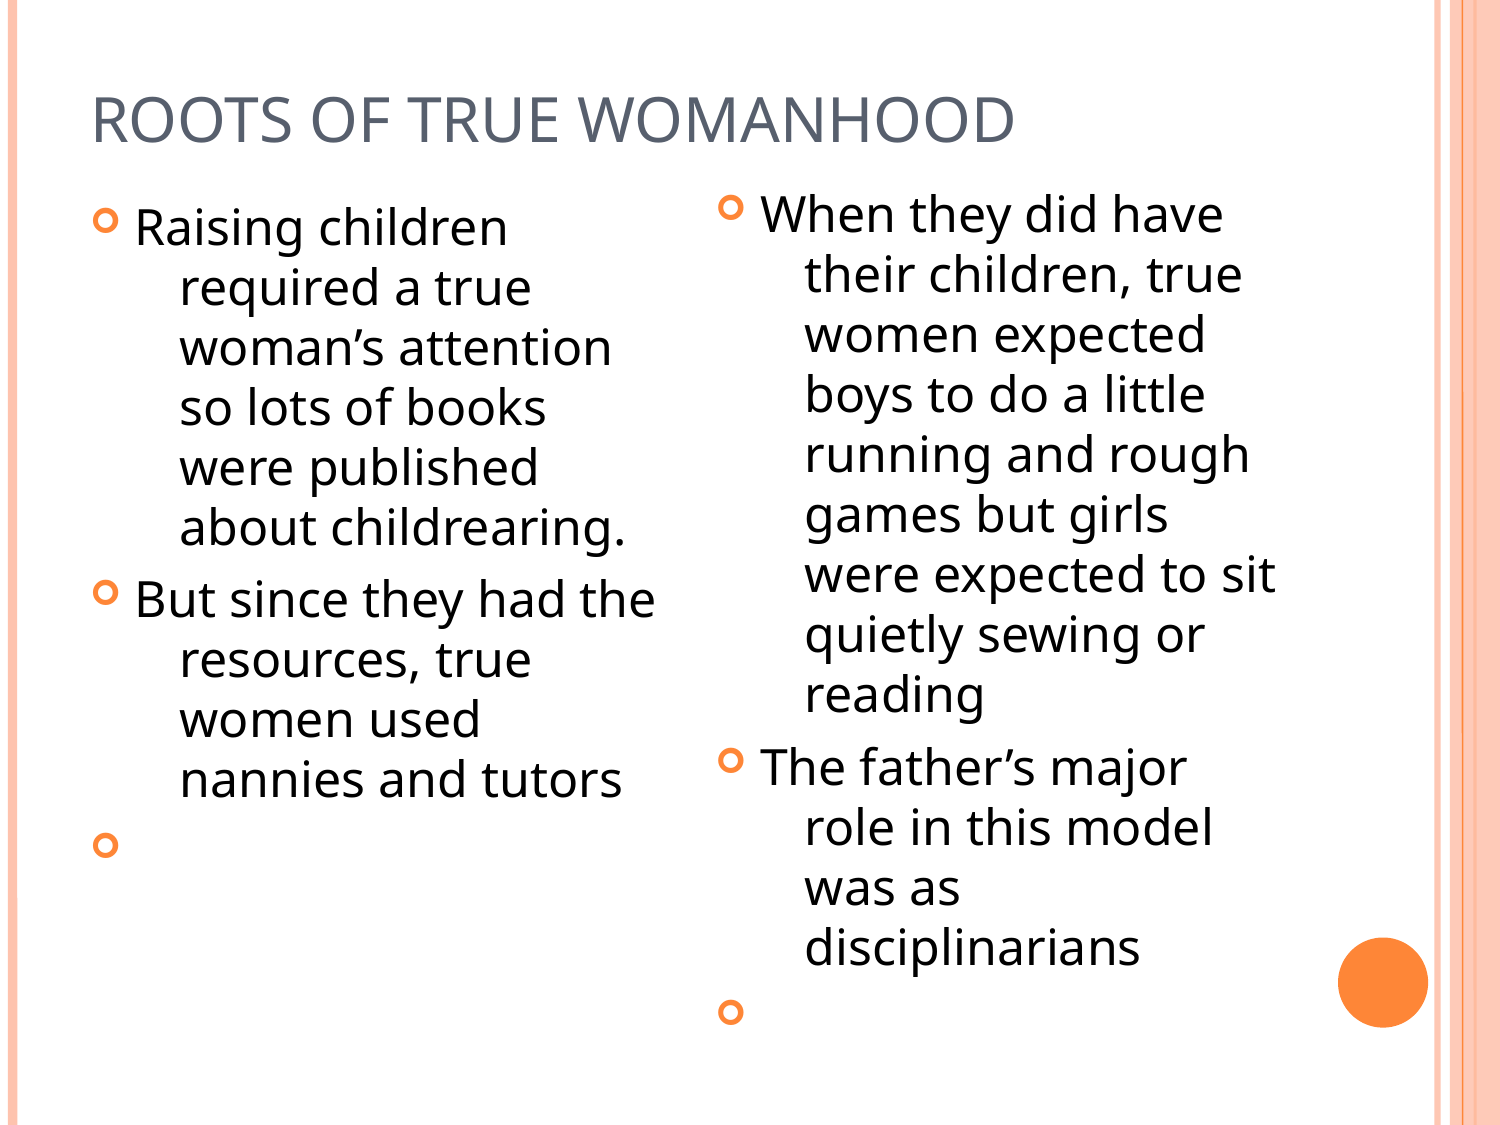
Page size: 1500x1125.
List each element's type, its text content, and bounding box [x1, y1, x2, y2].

list When they did have their children, true women expected boys to do a little running and rough games but girls were expected to sit quietly sewing or reading The father’s major role in this model was as disciplinarians [700, 174, 1301, 1013]
title Roots of True Womanhood [75, 45, 1300, 163]
list Raising children required a true woman’s attention so lots of books were published about childrearing. But since they had the resources, true women used nannies and tutors [75, 187, 676, 1013]
